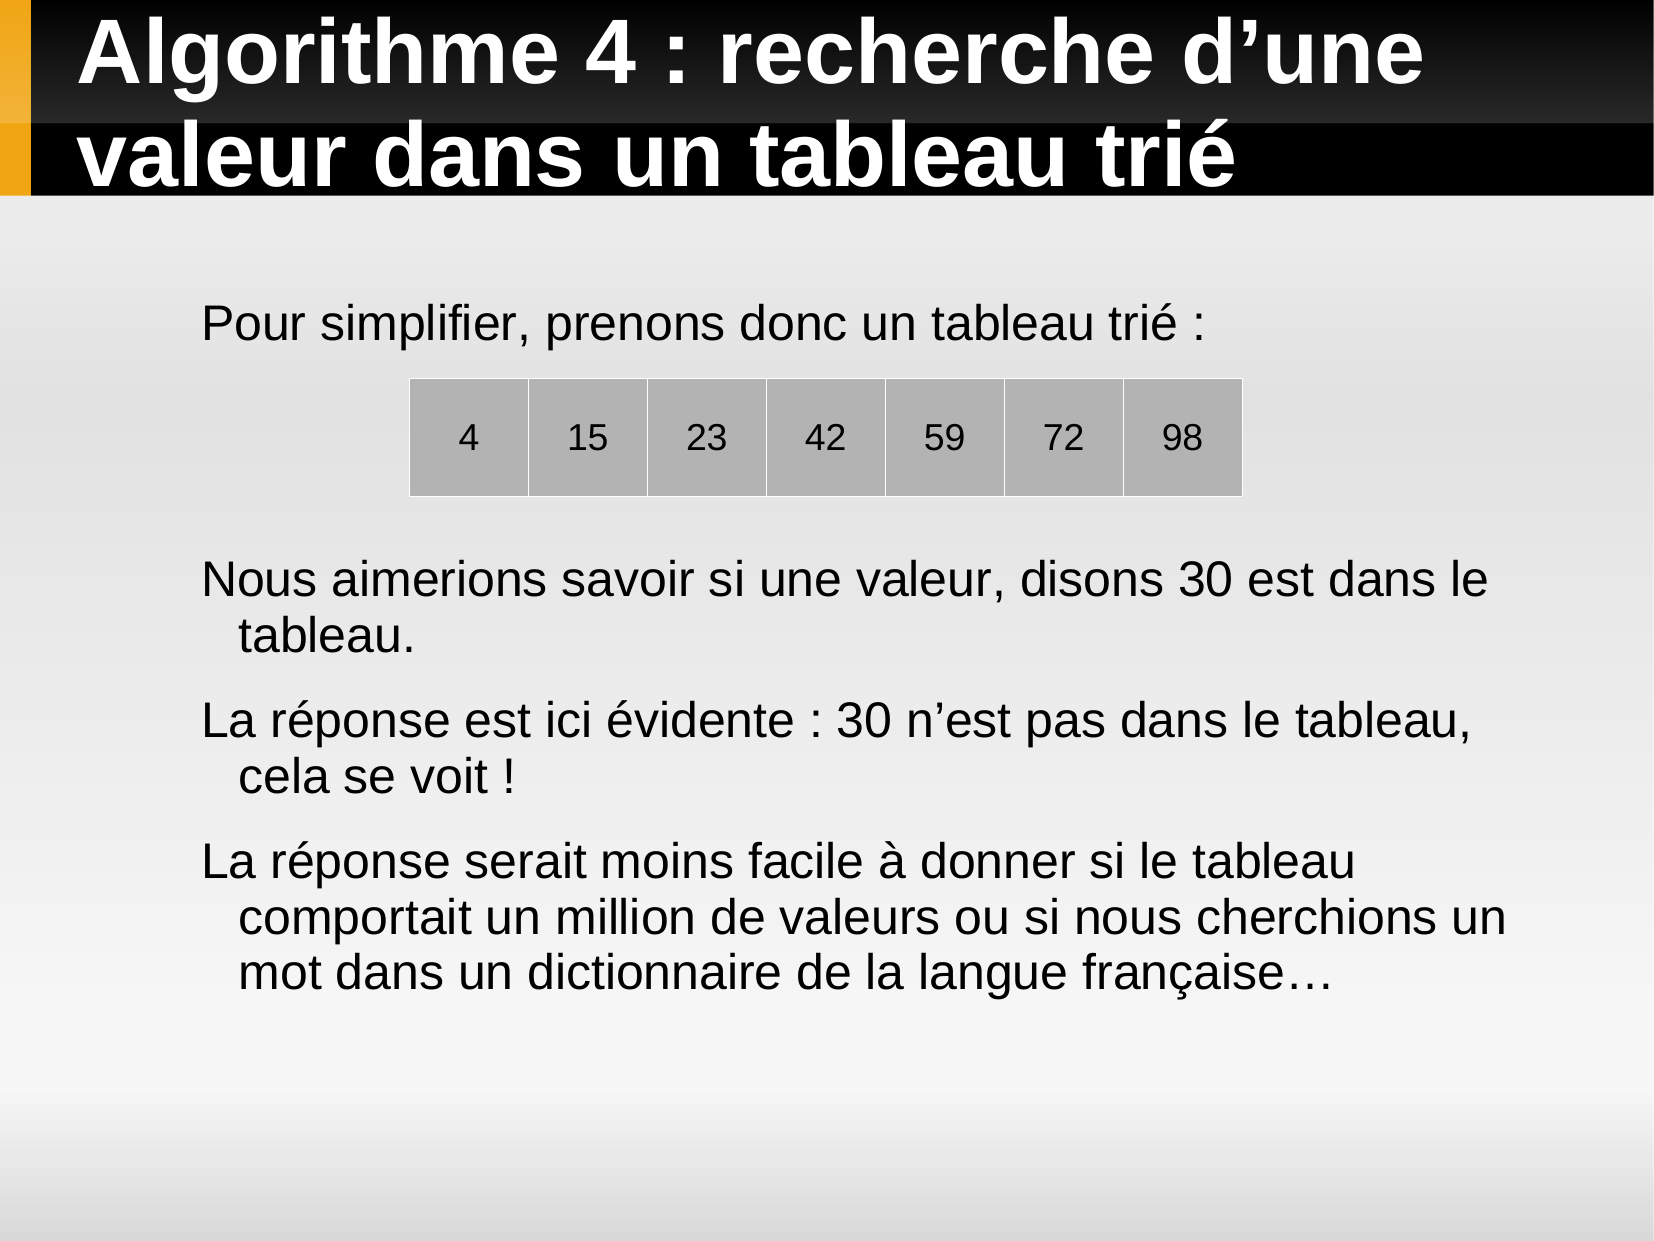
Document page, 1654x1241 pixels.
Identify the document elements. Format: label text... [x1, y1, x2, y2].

table_header 15 [529, 379, 647, 496]
picture [0, 0, 1654, 1241]
table_header 98 [1124, 379, 1242, 496]
title Algorithme 4 : recherche d’une valeur dans un tableau trié [76, 0, 1565, 208]
table_header 72 [1005, 379, 1123, 496]
table_header 4 [410, 379, 528, 496]
table_header 59 [886, 379, 1004, 496]
table_header 42 [767, 379, 885, 496]
list Pour simplifier, prenons donc un tableau trié : Nous aimerions savoir si une valeur, disons 30 est dans le tableau. La réponse est ici évidente : 30 n’est pas dans le tableau, cela se voit ! La réponse serait moins facile à donner si le tableau comportait un million de valeurs ou si nous cherchions un mot dans un dictionnaire de la langue française… [88, 295, 1577, 1086]
table_header 23 [648, 379, 766, 496]
